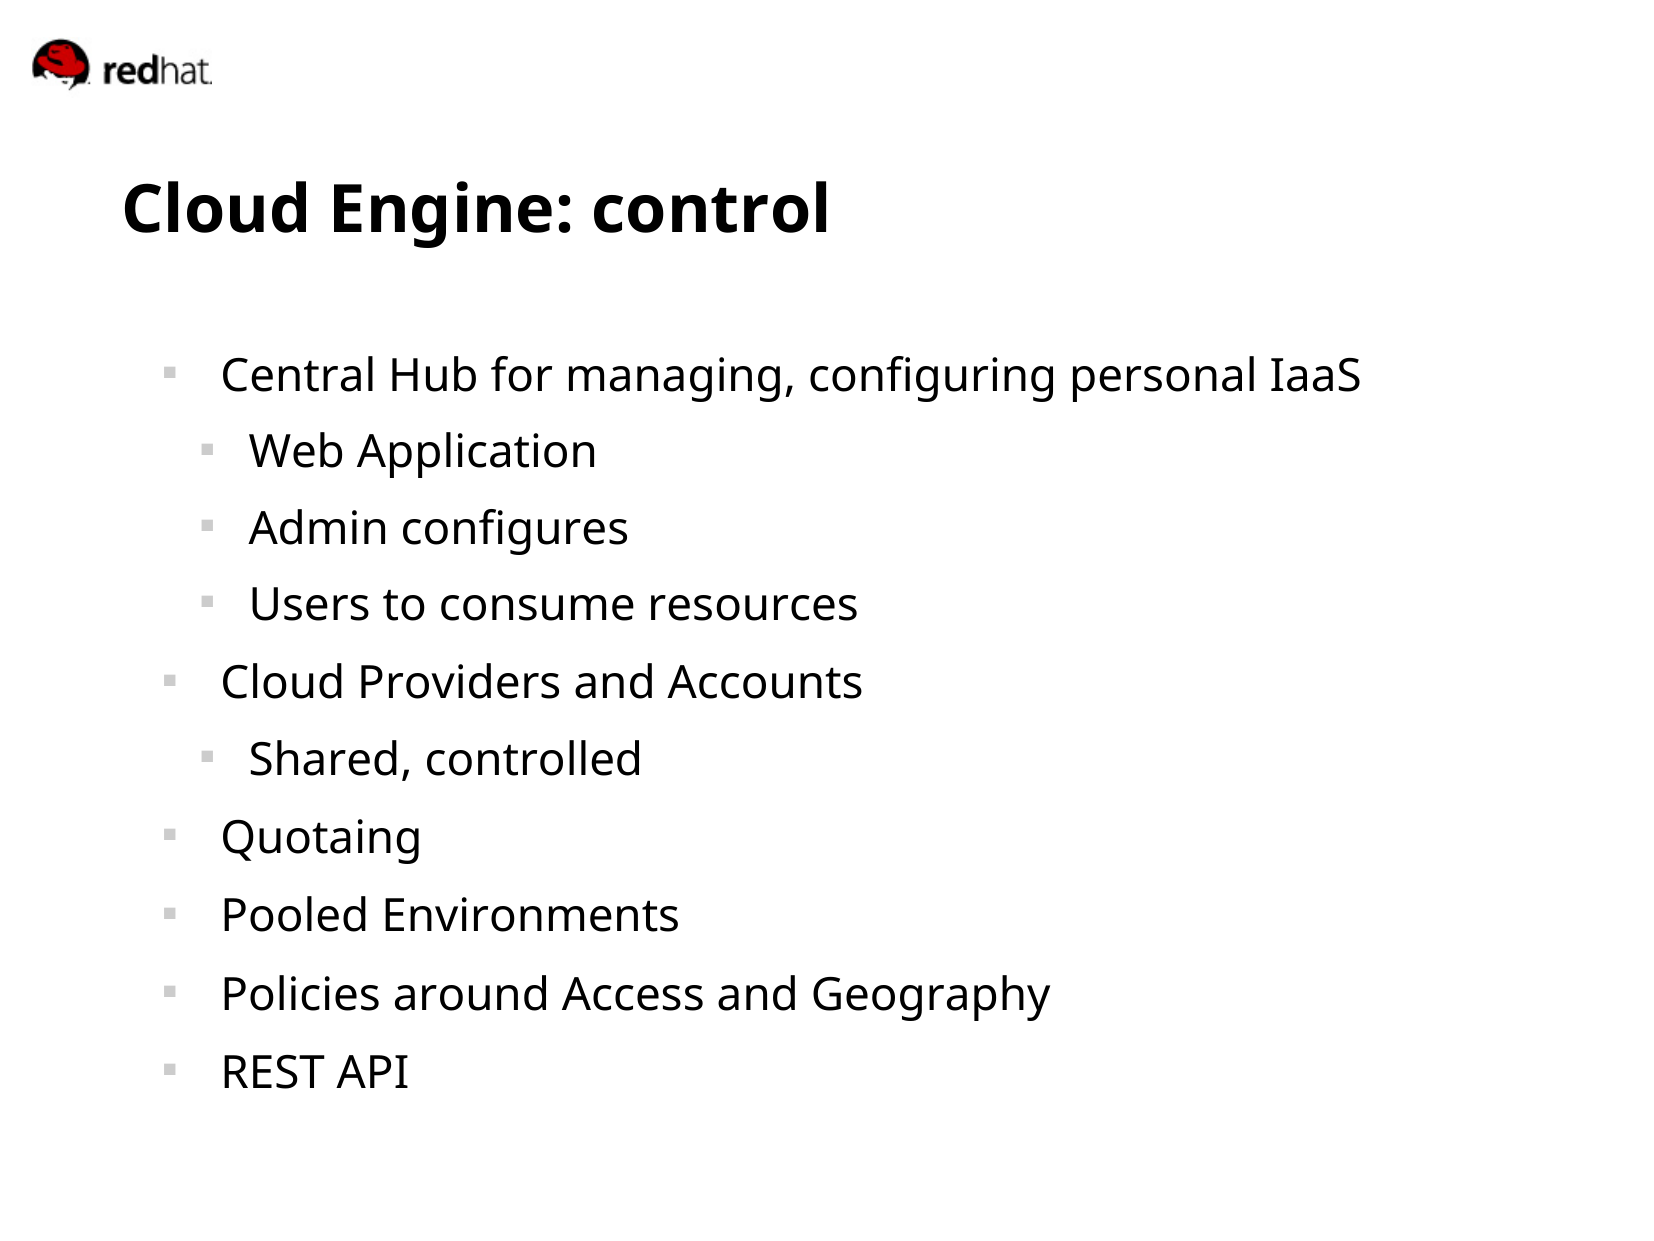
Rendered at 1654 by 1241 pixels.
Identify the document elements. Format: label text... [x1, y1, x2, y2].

picture [31, 37, 212, 98]
title Cloud Engine: control [121, 102, 1534, 310]
list Central Hub for managing, configuring personal IaaS Web Application Admin configures Users to consume resources Cloud Providers and Accounts Shared, controlled Quotaing Pooled Environments Policies around Access and Geography REST API [126, 342, 1539, 1124]
